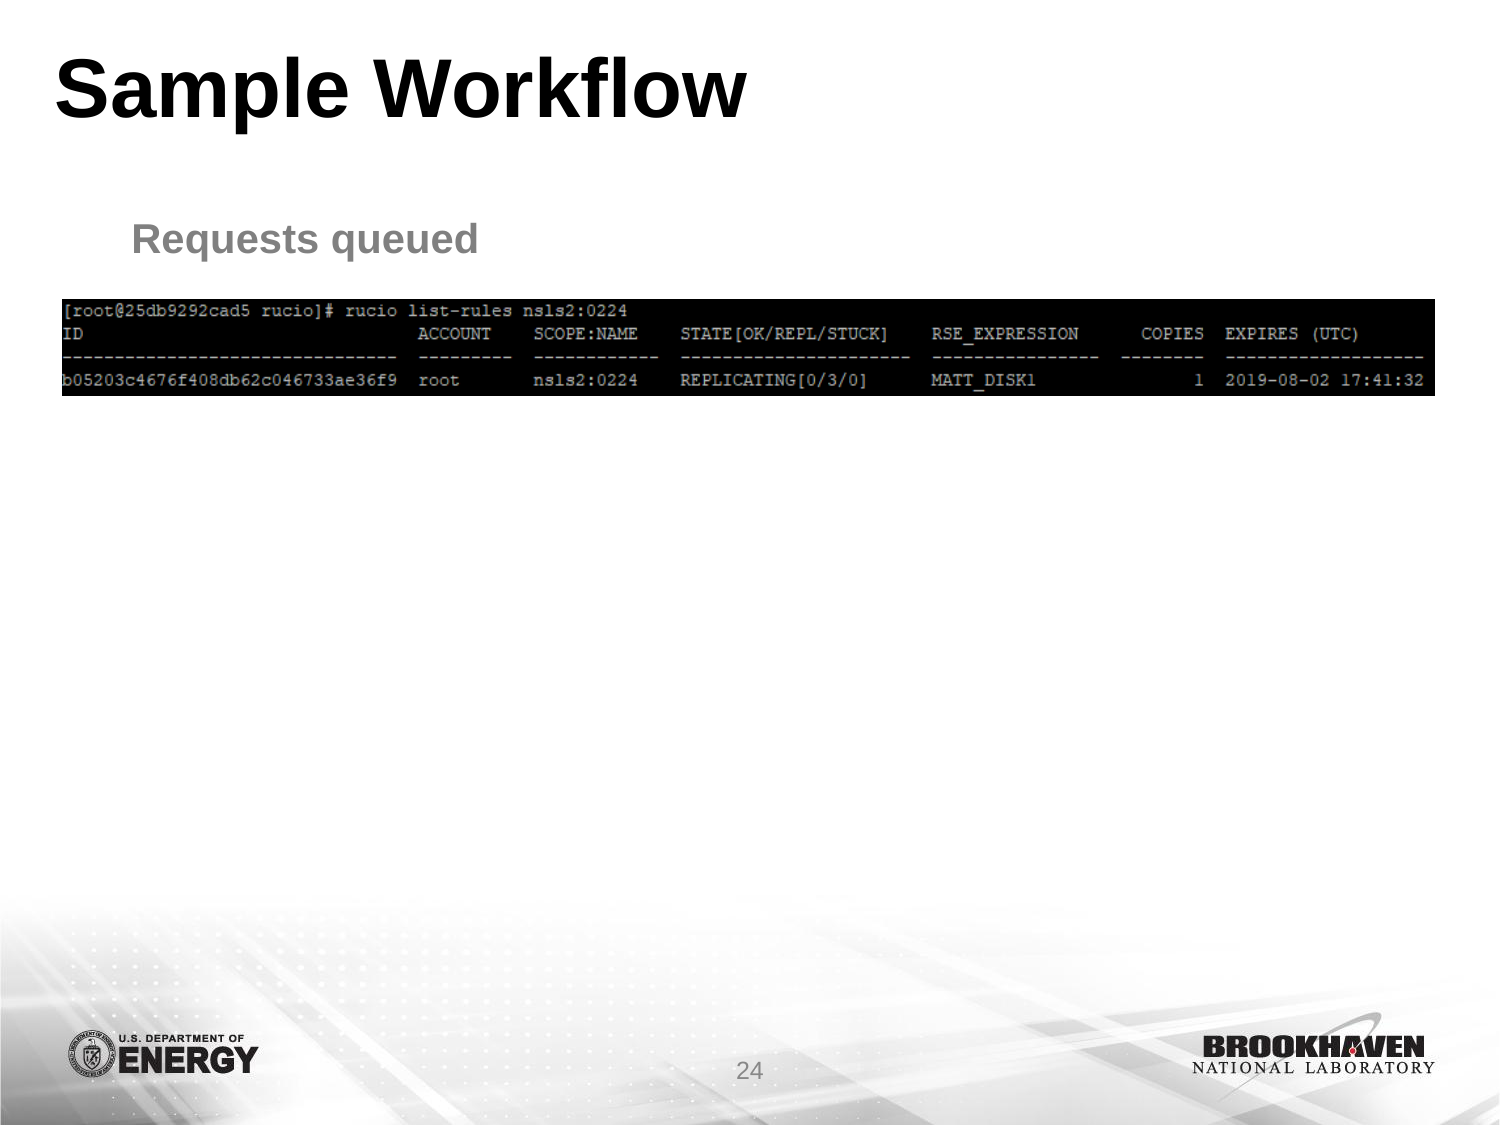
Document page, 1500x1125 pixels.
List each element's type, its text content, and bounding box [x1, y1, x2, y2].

text_box Sample Workflow [40, 26, 1332, 140]
text_box Requests queued [116, 204, 1331, 269]
picture [0, 0, 1500, 1125]
text_box <number> [581, 1039, 919, 1100]
